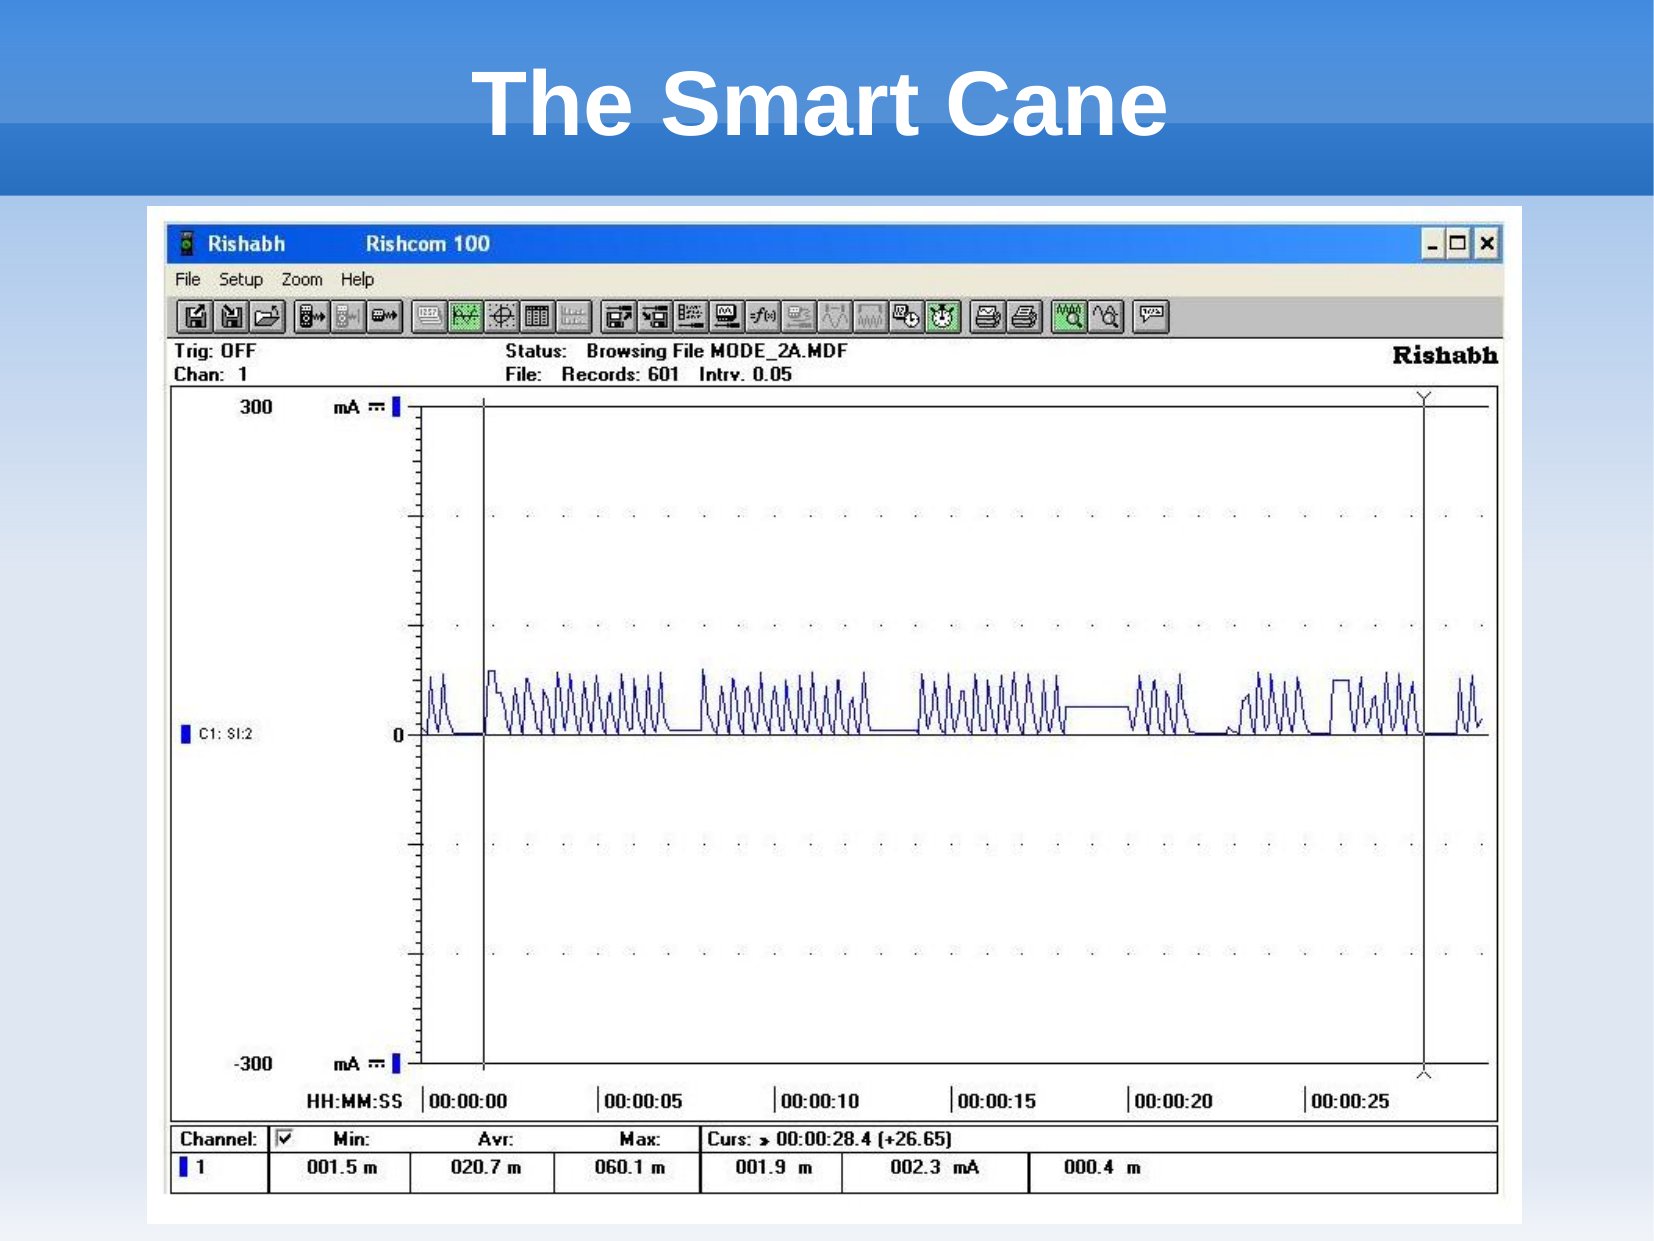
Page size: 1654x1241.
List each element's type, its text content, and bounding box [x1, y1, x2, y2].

picture [0, 0, 1654, 1241]
title The Smart Cane [76, 7, 1565, 200]
